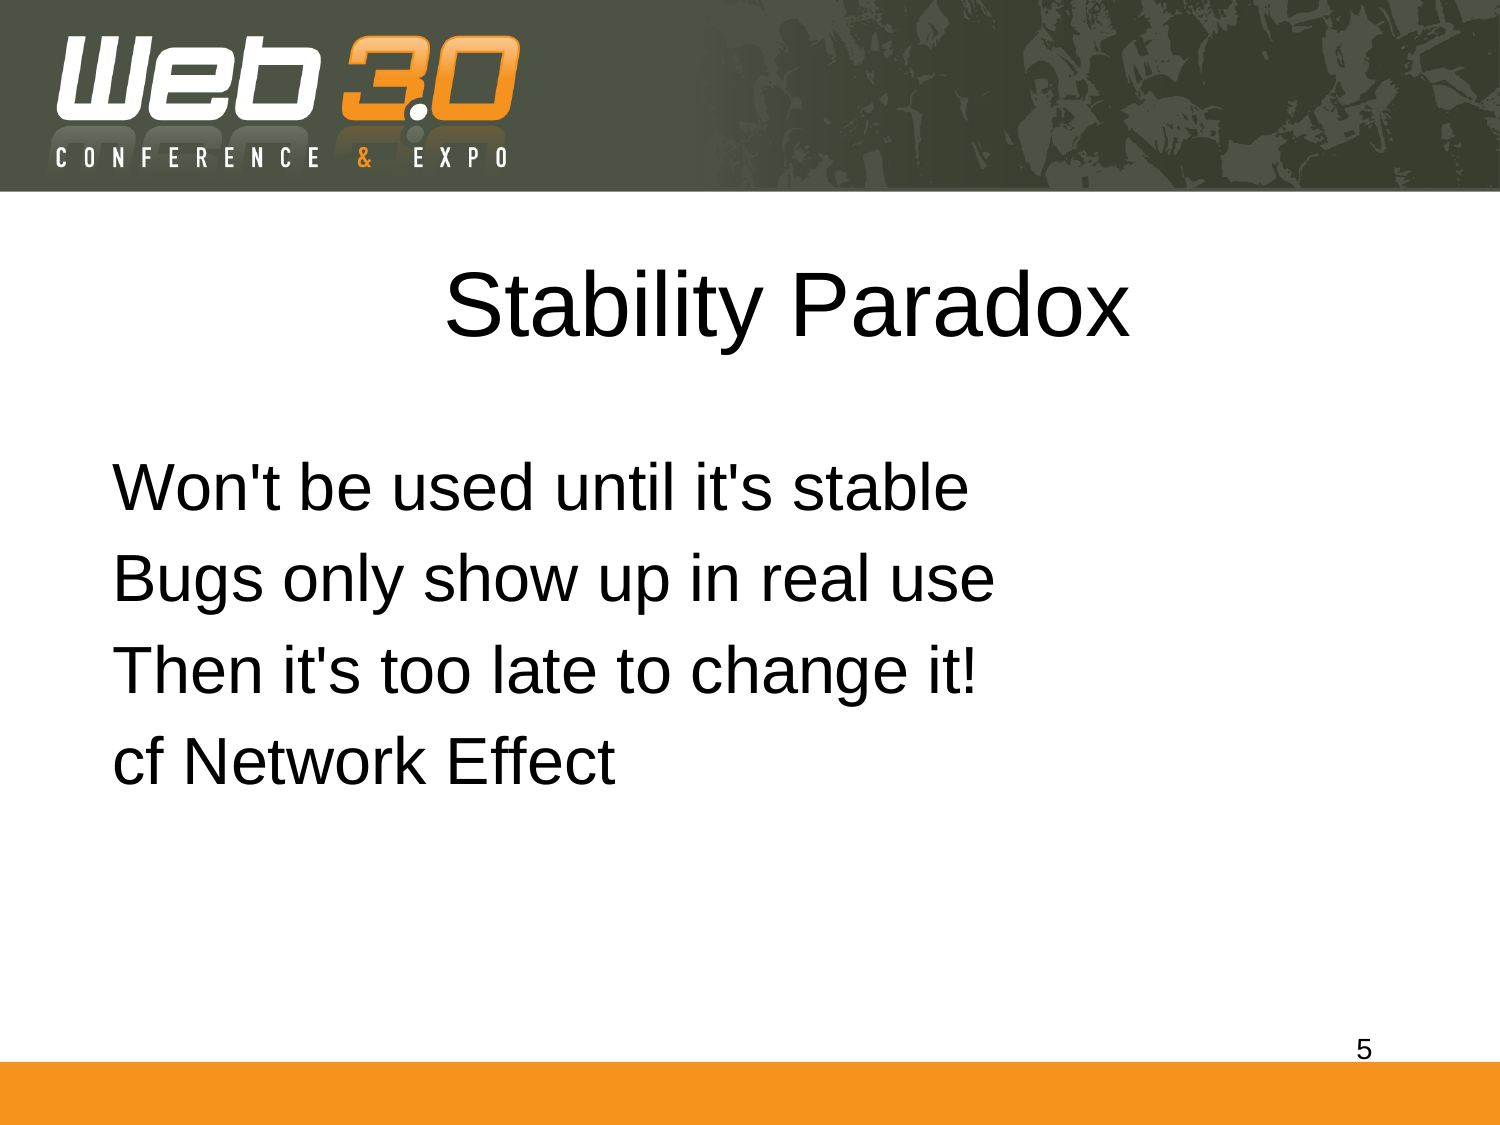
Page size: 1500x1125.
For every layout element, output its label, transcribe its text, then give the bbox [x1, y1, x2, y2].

picture [0, 0, 1500, 1125]
title Stability Paradox [150, 194, 1426, 416]
list Won't be used until it's stable Bugs only show up in real use Then it's too late to change it! cf Network Effect [112, 450, 1388, 1111]
